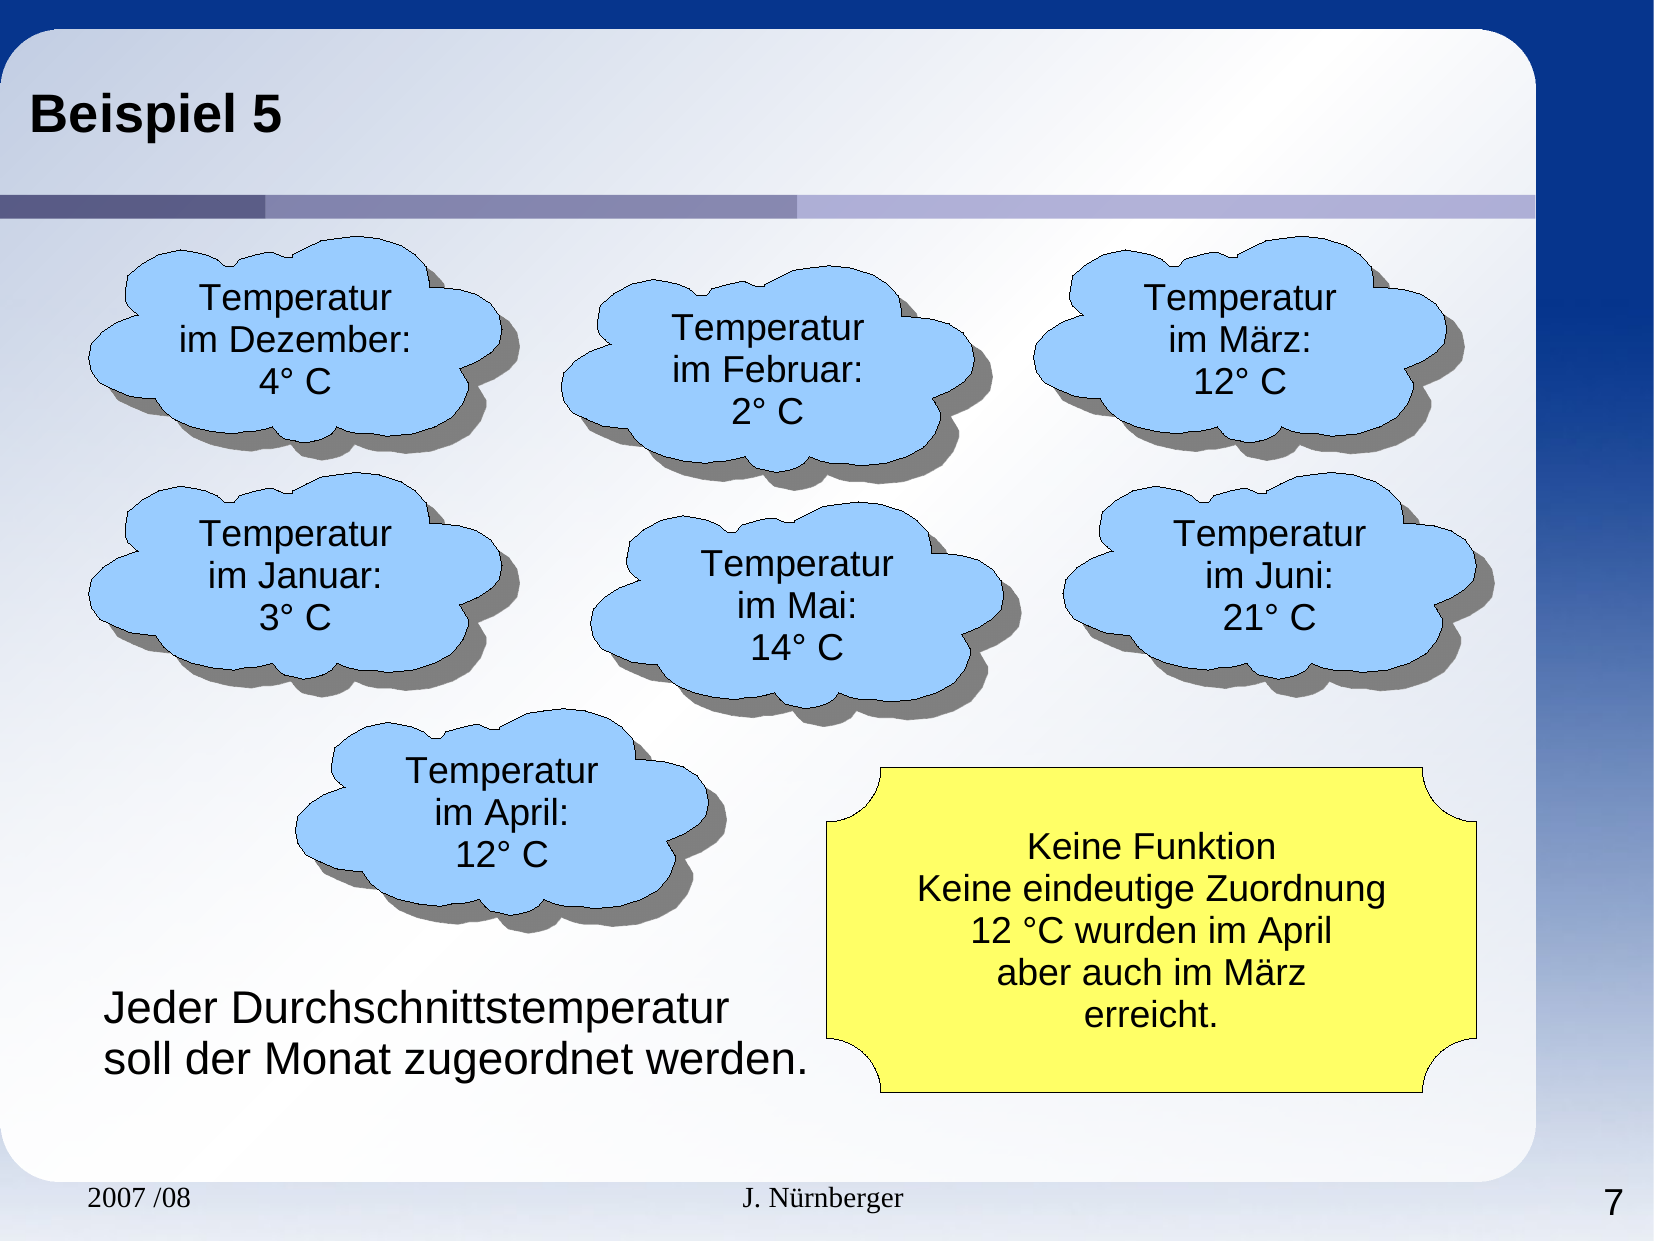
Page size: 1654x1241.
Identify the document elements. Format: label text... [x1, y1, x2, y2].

text_box Temperatur im Mai: 14° C [590, 501, 1004, 709]
text_box Temperatur im Februar: 2° C [561, 265, 975, 473]
text_box Temperatur im Juni: 21° C [1062, 472, 1477, 680]
text_box Jeder Durchschnittstemperatur soll der Monat zugeordnet werden. [88, 974, 825, 1092]
text_box Temperatur im März: 12° C [1033, 236, 1447, 443]
text_box Temperatur im April: 12° C [295, 708, 709, 916]
picture [0, 0, 1654, 1241]
title Beispiel 5 [29, 56, 1506, 170]
text_box Temperatur im Dezember: 4° C [88, 236, 503, 443]
text_box Keine Funktion Keine eindeutige Zuordnung 12 °C wurden im April aber auch im März erreicht. [826, 767, 1477, 1093]
text_box Temperatur im Januar: 3° C [88, 472, 503, 680]
